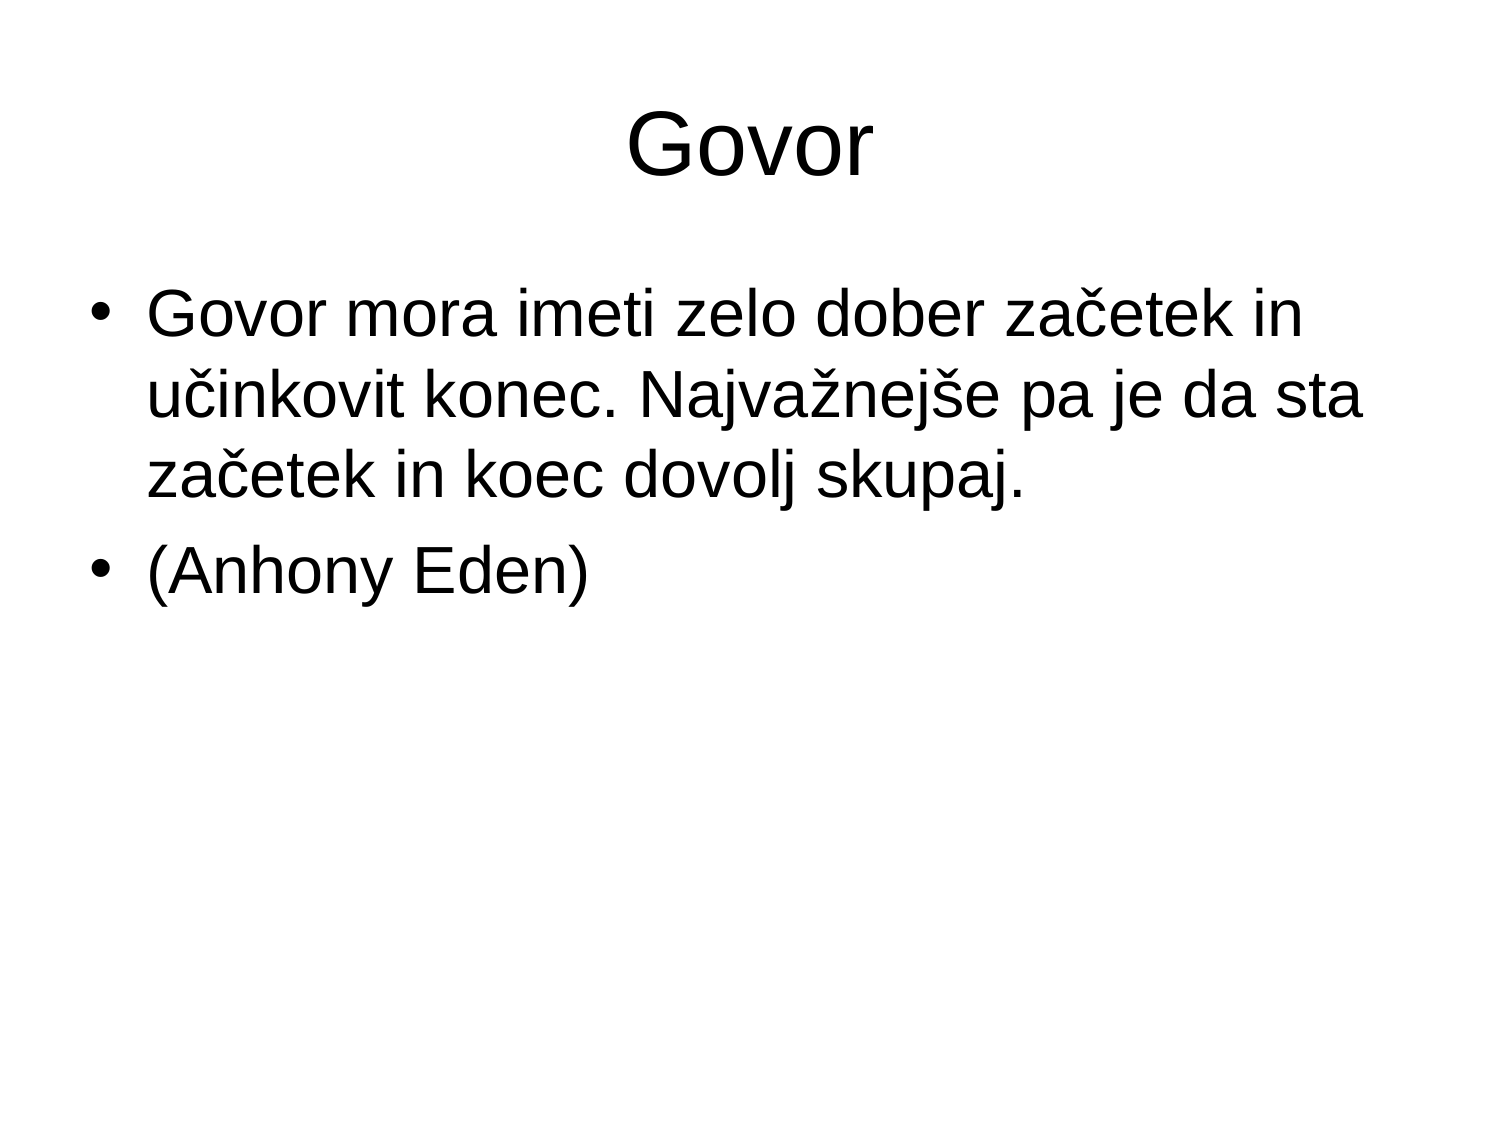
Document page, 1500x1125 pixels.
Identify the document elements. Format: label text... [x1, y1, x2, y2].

title Govor [75, 45, 1426, 233]
list Govor mora imeti zelo dober začetek in učinkovit konec. Najvažnejše pa je da sta začetek in koec dovolj skupaj. (Anhony Eden) [75, 262, 1426, 1006]
